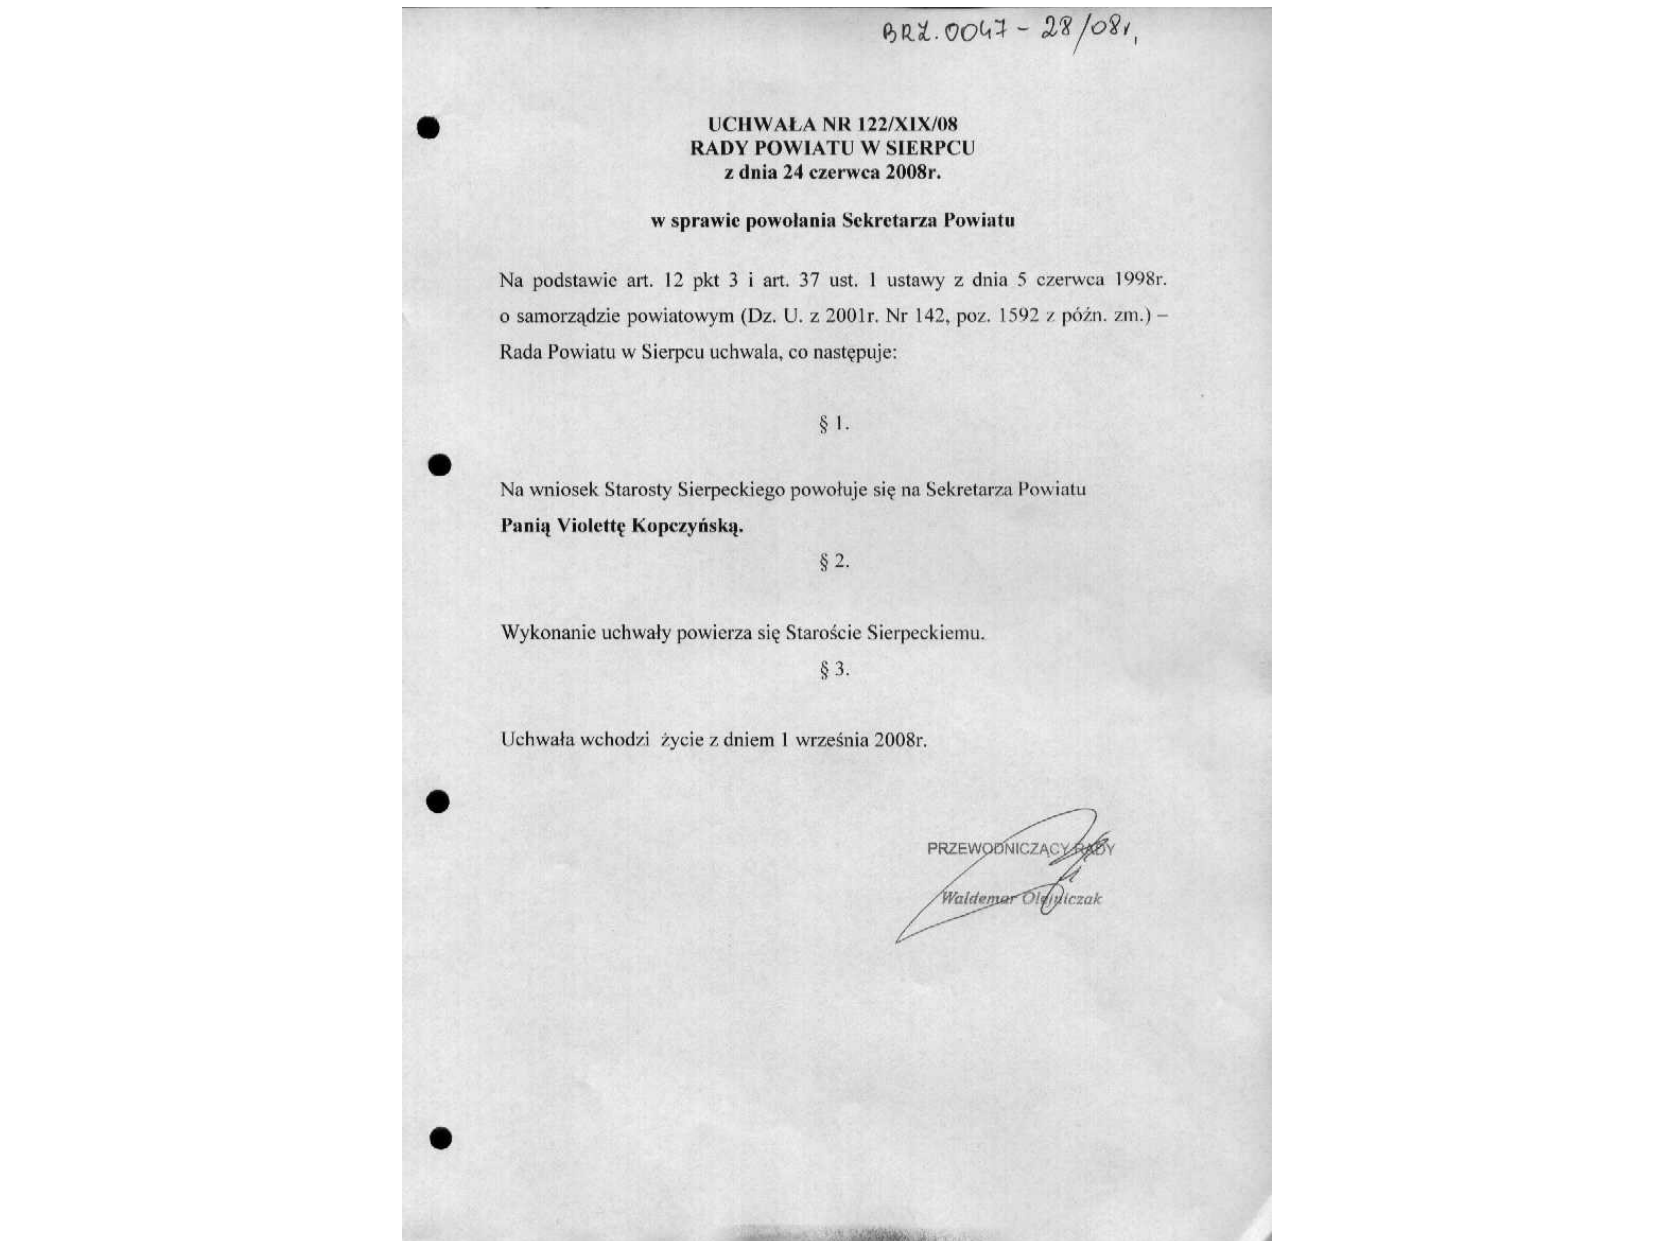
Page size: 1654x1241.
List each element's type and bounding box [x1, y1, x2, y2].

picture [402, 7, 1272, 1241]
